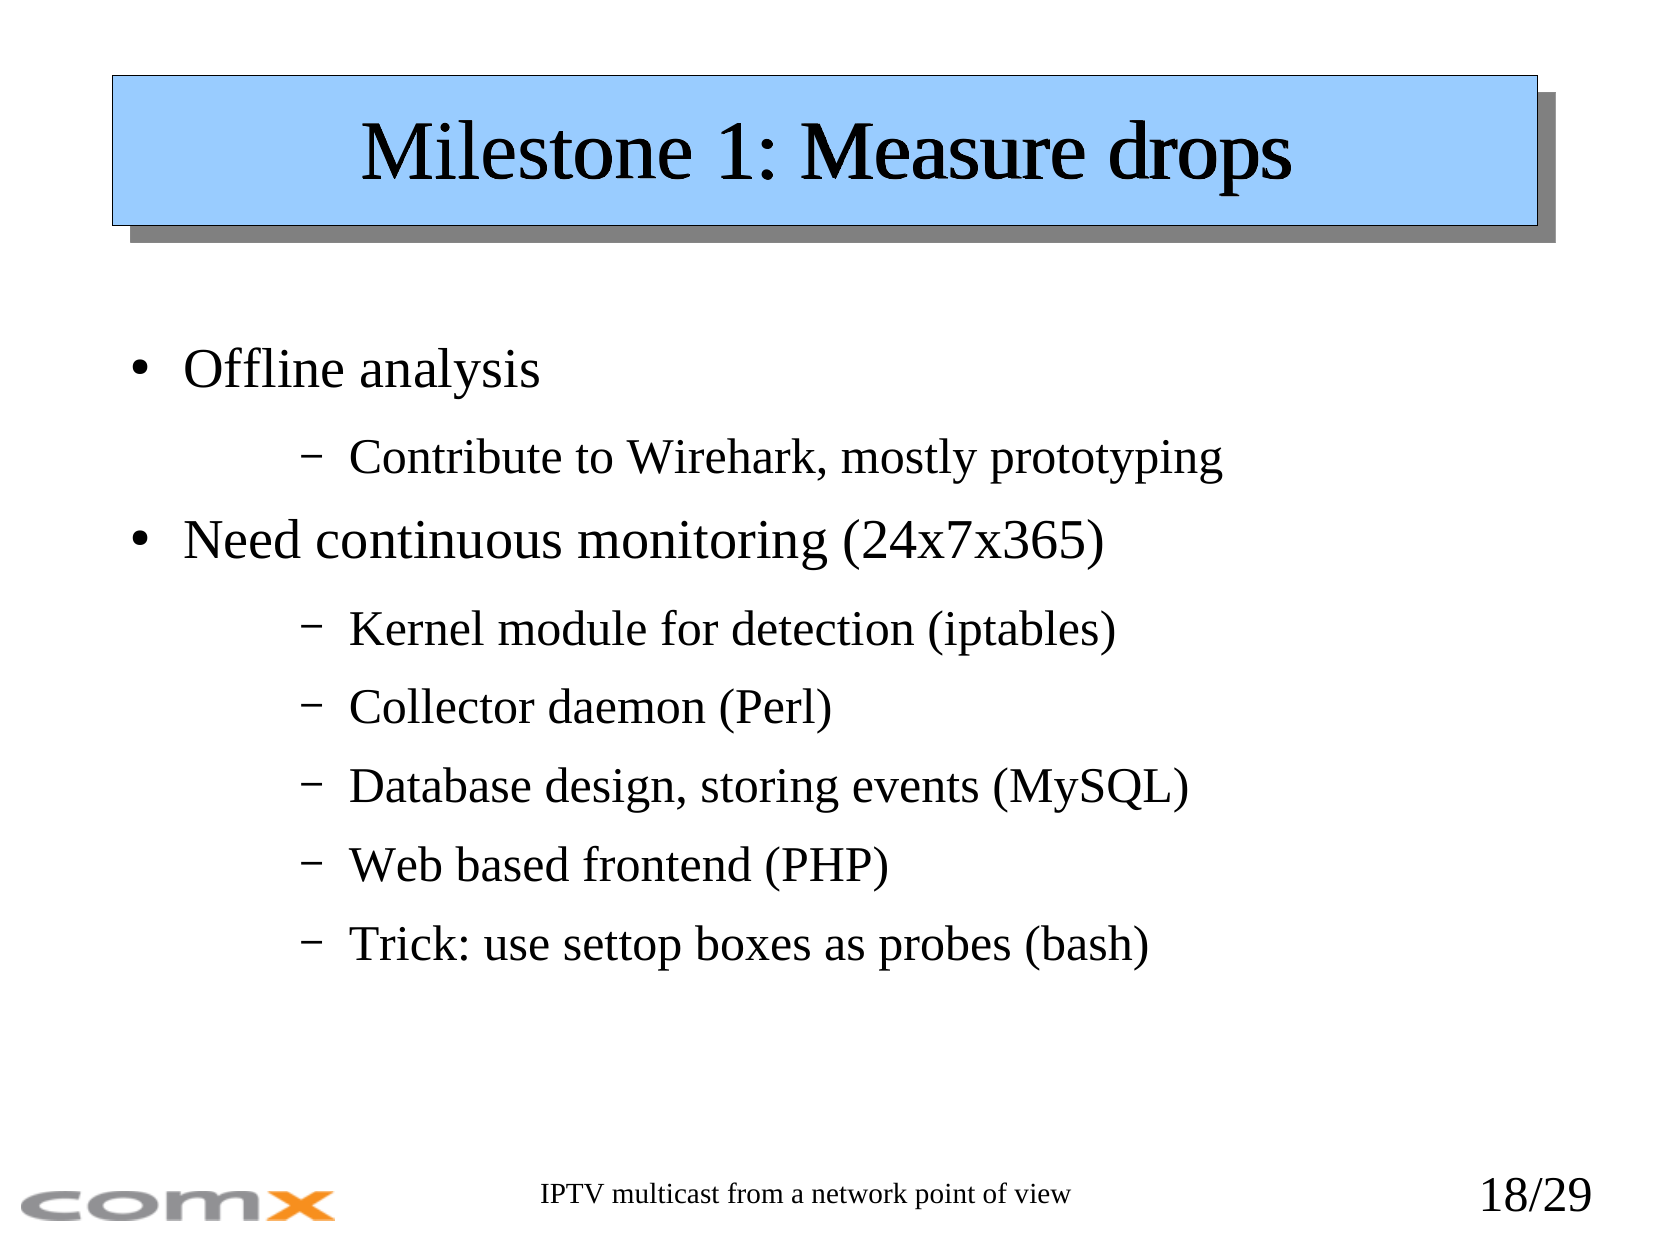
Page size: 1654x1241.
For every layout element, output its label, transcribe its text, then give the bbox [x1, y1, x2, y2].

title Milestone 1: Measure drops [116, 90, 1538, 211]
list Offline analysis Contribute to Wirehark, mostly prototyping Need continuous monitoring (24x7x365) Kernel module for detection (iptables) Collector daemon (Perl) Database design, storing events (MySQL) Web based frontend (PHP) Trick: use settop boxes as probes (bash) [112, 337, 1538, 1096]
picture [21, 1191, 335, 1221]
